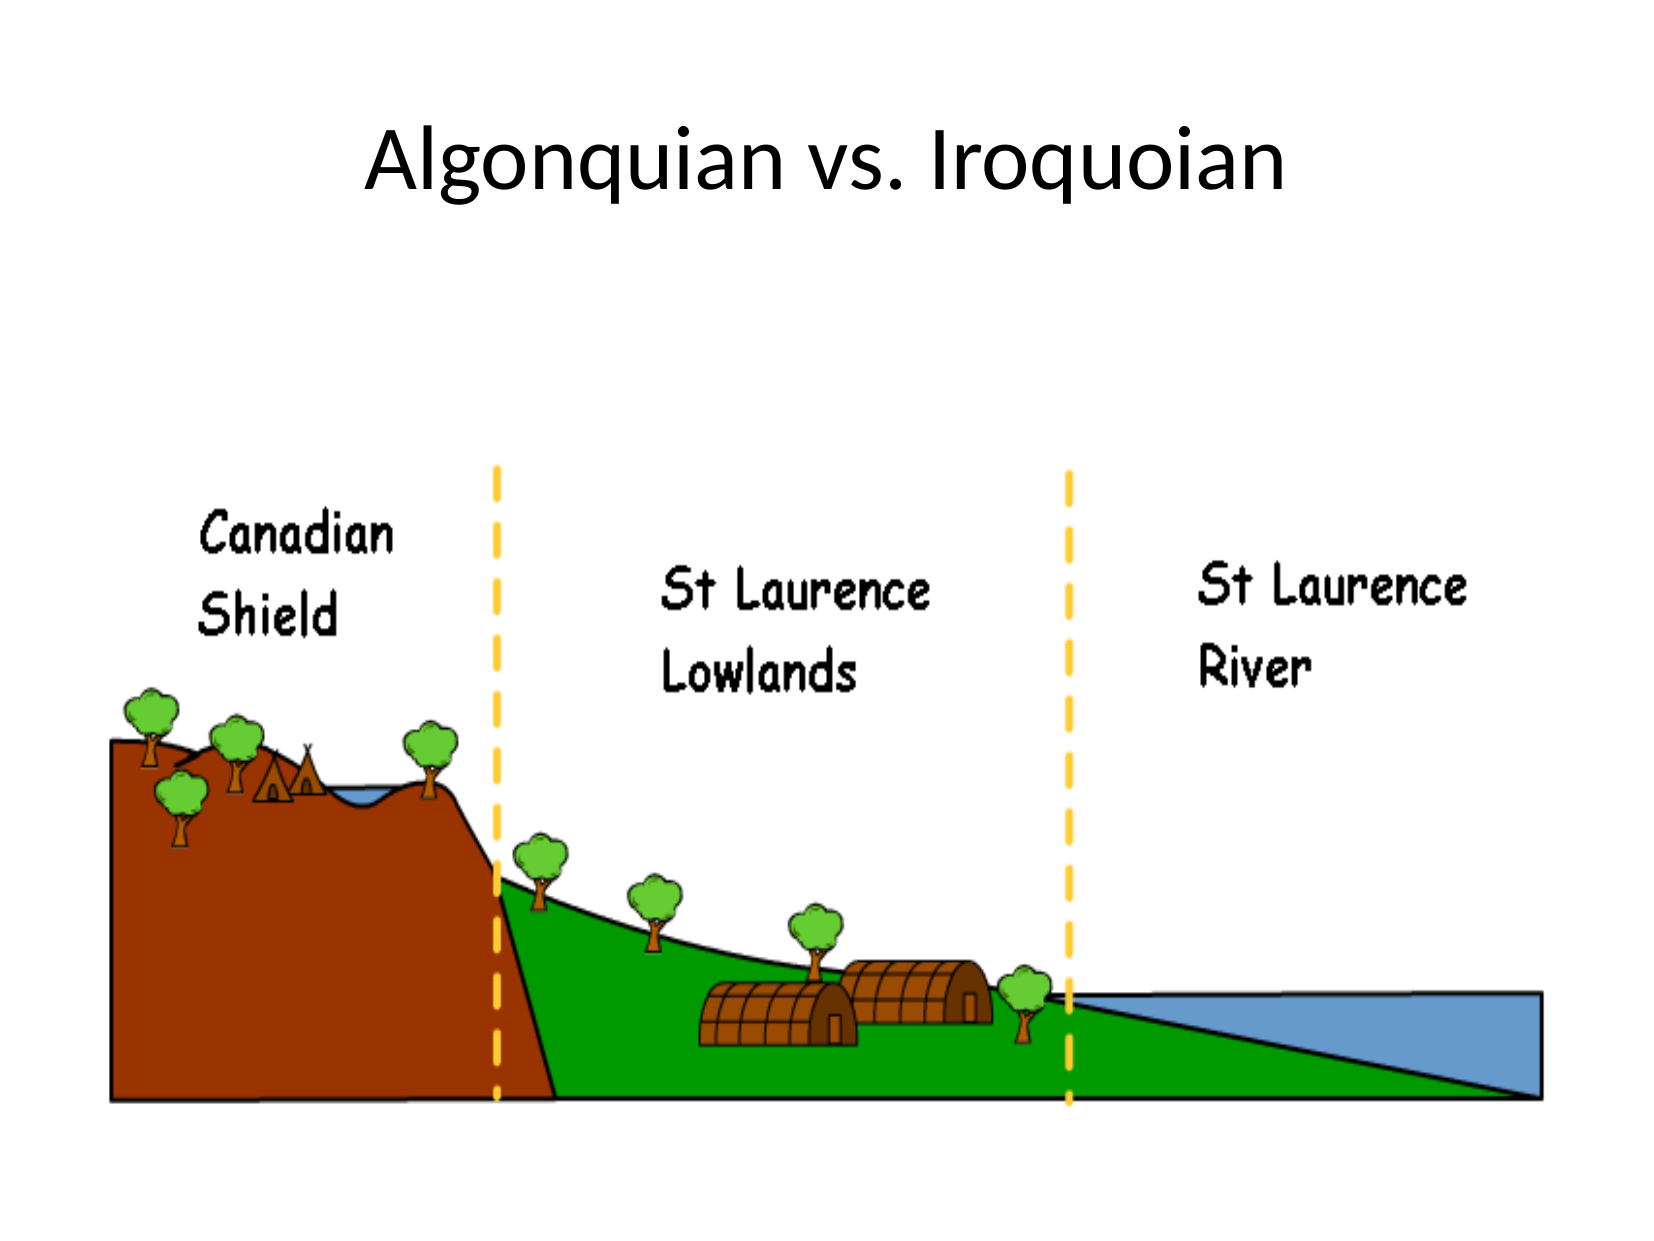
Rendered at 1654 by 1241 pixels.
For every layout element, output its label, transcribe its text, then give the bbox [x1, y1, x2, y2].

title Algonquian vs. Iroquoian [82, 49, 1571, 257]
picture [106, 425, 1548, 1111]
